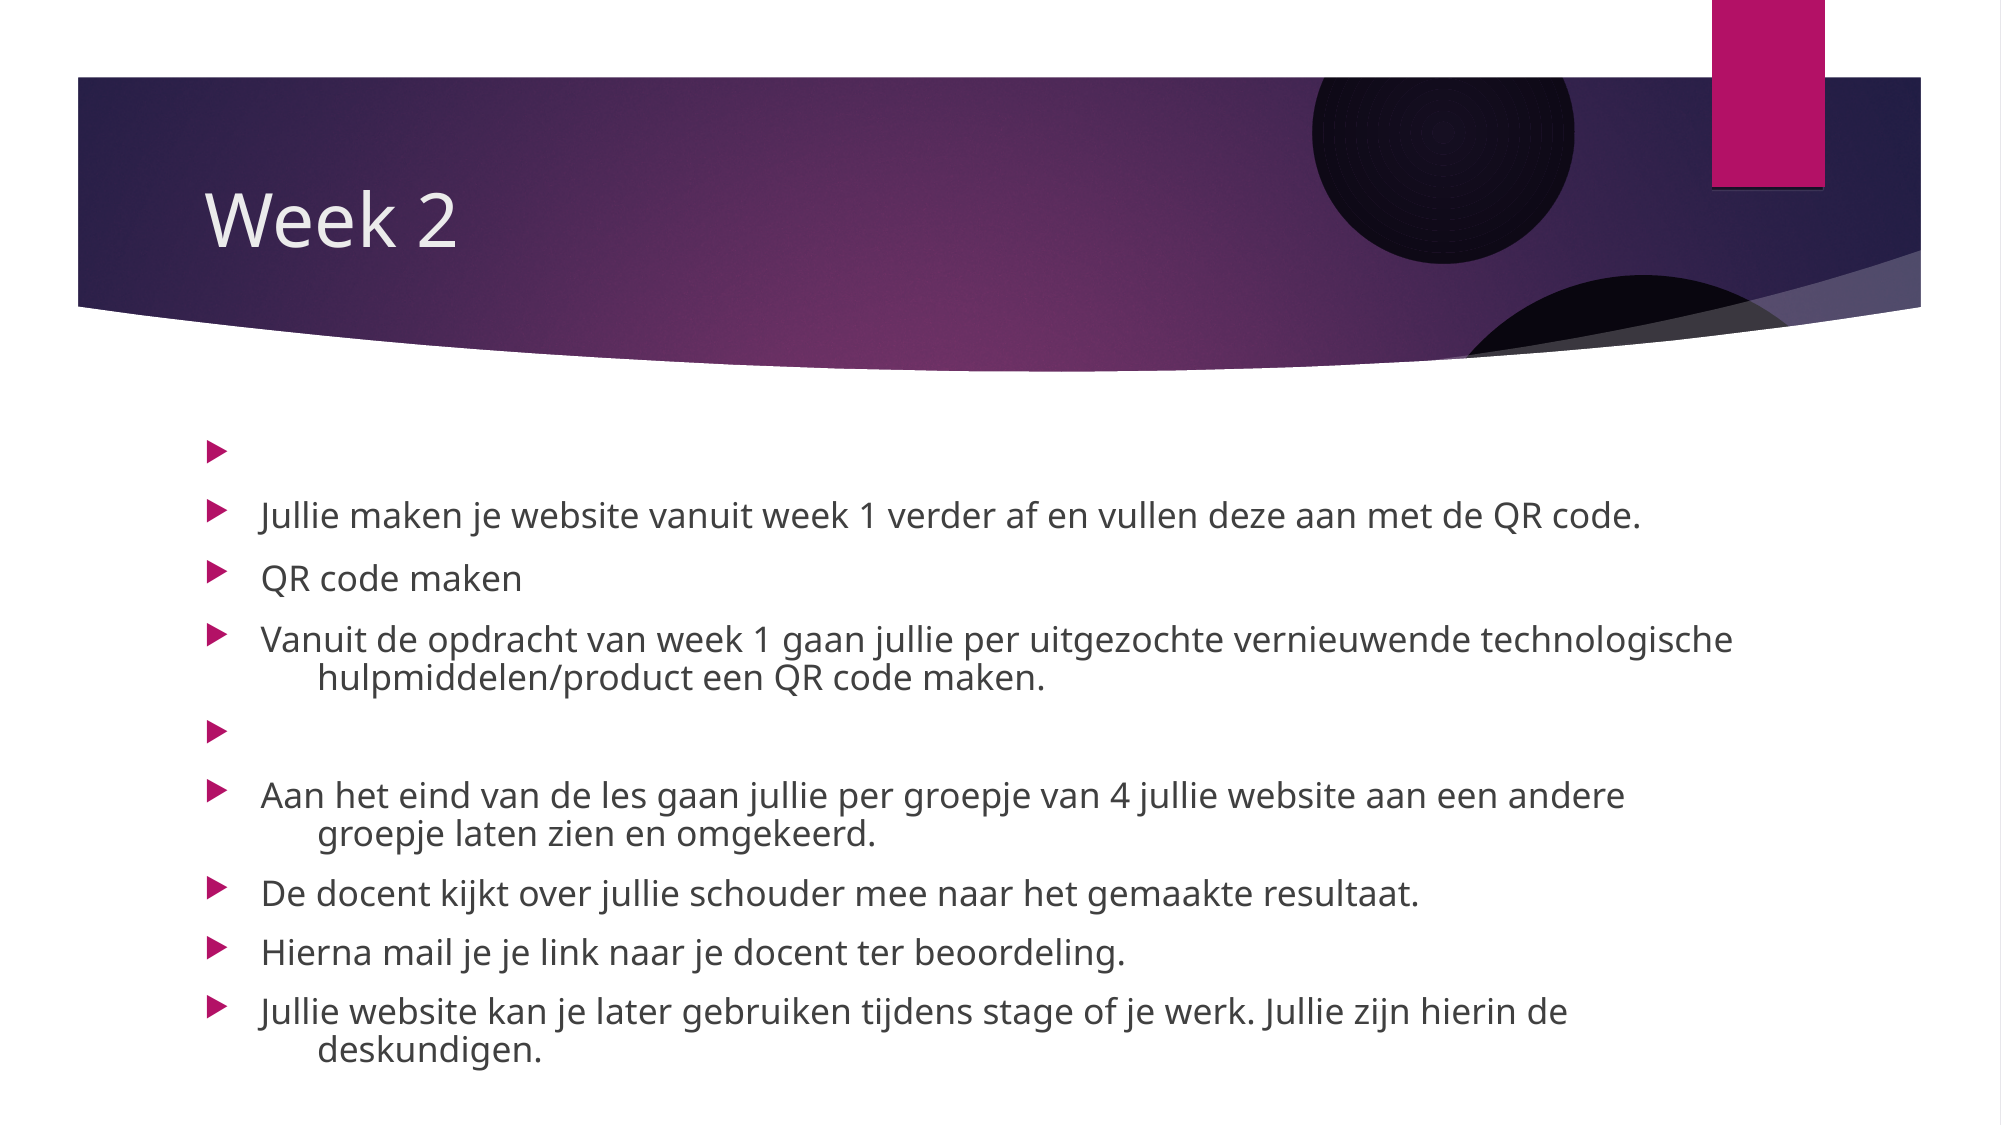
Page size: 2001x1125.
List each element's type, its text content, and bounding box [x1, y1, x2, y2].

title Week 2 [189, 159, 1627, 276]
list Jullie maken je website vanuit week 1 verder af en vullen deze aan met de QR code. QR code maken Vanuit de opdracht van week 1 gaan jullie per uitgezochte vernieuwende technologische hulpmiddelen/product een QR code maken. Aan het eind van de les gaan jullie per groepje van 4 jullie website aan een andere groepje laten zien en omgekeerd. De docent kijkt over jullie schouder mee naar het gemaakte resultaat. Hierna mail je je link naar je docent ter beoordeling. Jullie website kan je later gebruiken tijdens stage of je werk. Jullie zijn hierin de deskundigen. [189, 427, 1753, 1101]
